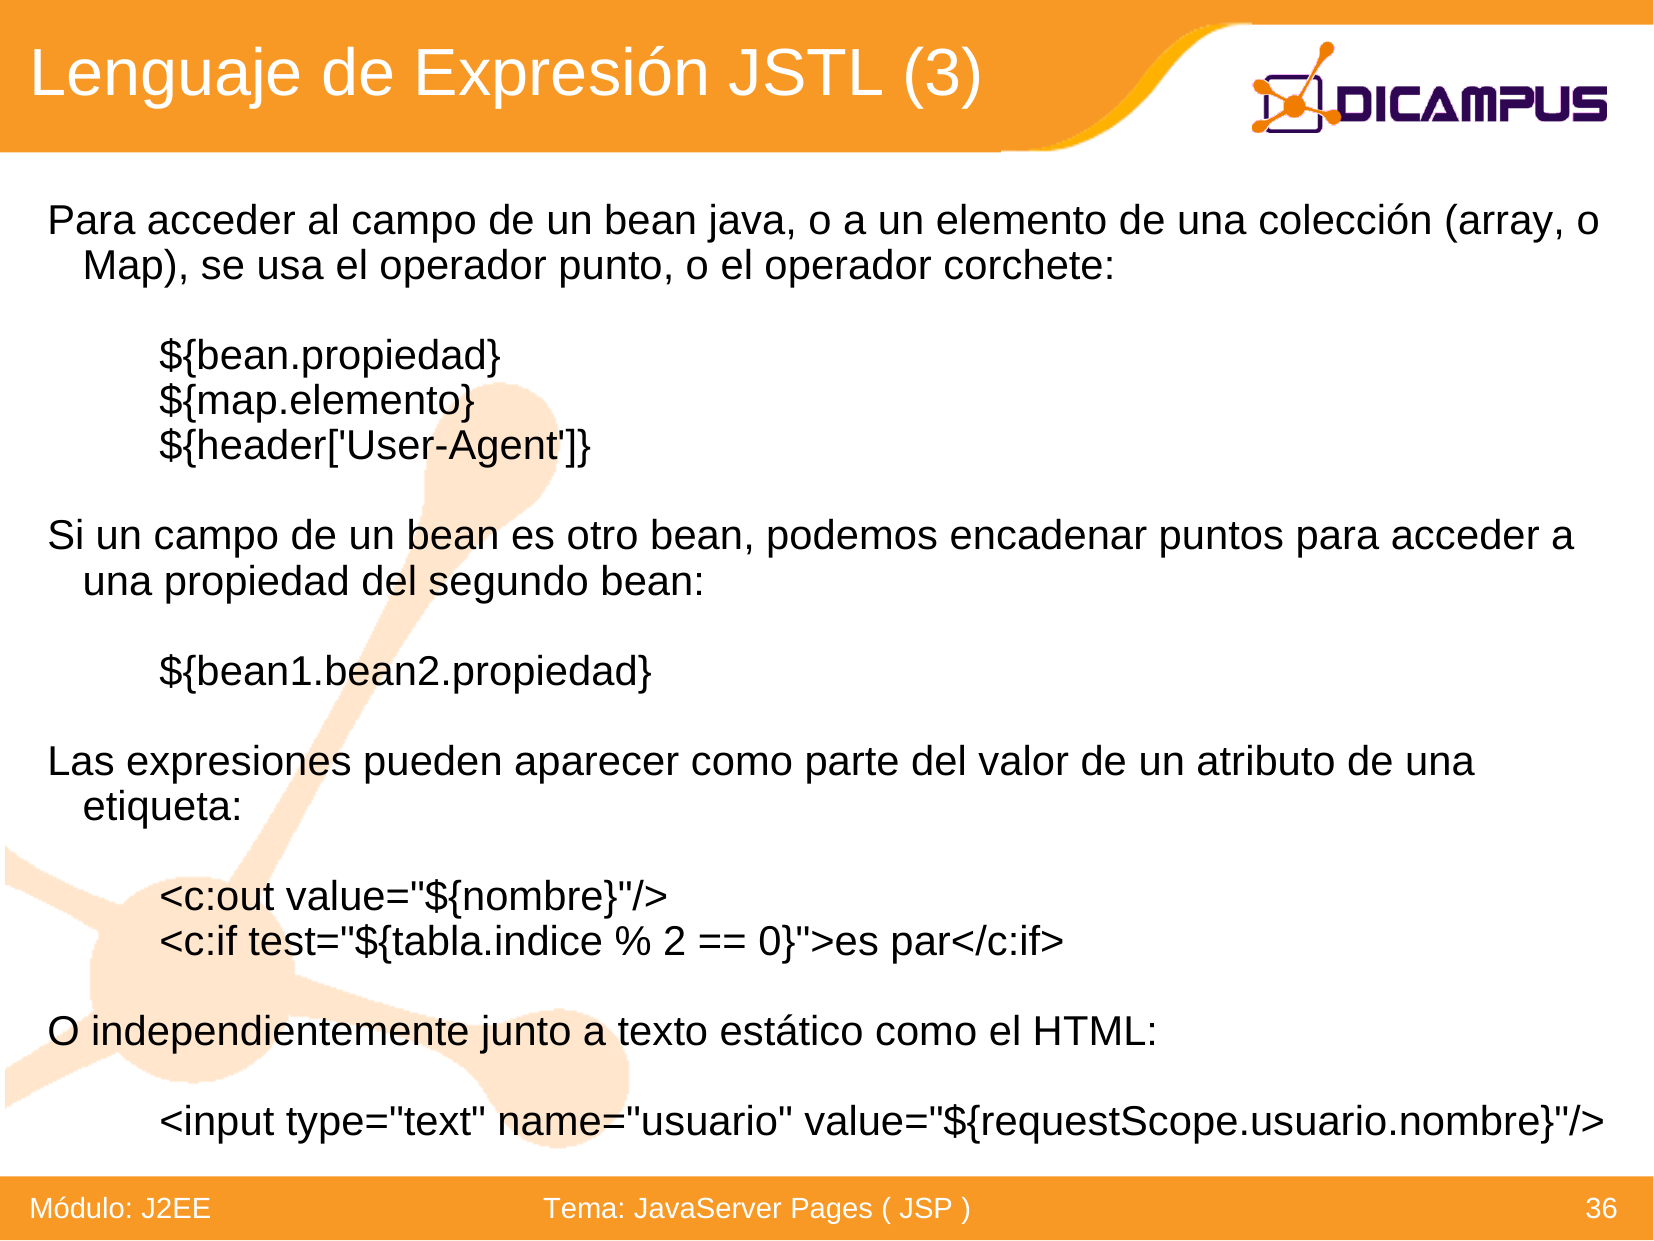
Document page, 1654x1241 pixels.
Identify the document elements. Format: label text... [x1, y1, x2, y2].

picture [1001, 4, 1607, 173]
text_box Para acceder al campo de un bean java, o a un elemento de una colección (array, o Map), se usa el operador punto, o el operador corchete: ${bean.propiedad} ${map.elemento} ${header['User-Agent']} Si un campo de un bean es otro bean, podemos encadenar puntos para acceder a una propiedad del segundo bean: ${bean1.bean2.propiedad} Las expresiones pueden aparecer como parte del valor de un atributo de una etiqueta: <c:out value="${nombre}"/> <c:if test="${tabla.indice % 2 == 0}">es par</c:if> O independientemente junto a texto estático como el HTML: <input type="text" name="usuario" value="${requestScope.usuario.nombre}"/> [0, 191, 1654, 1241]
text_box Lenguaje de Expresión JSTL (3) [29, 37, 1001, 111]
text_box [0, 0, 1654, 153]
